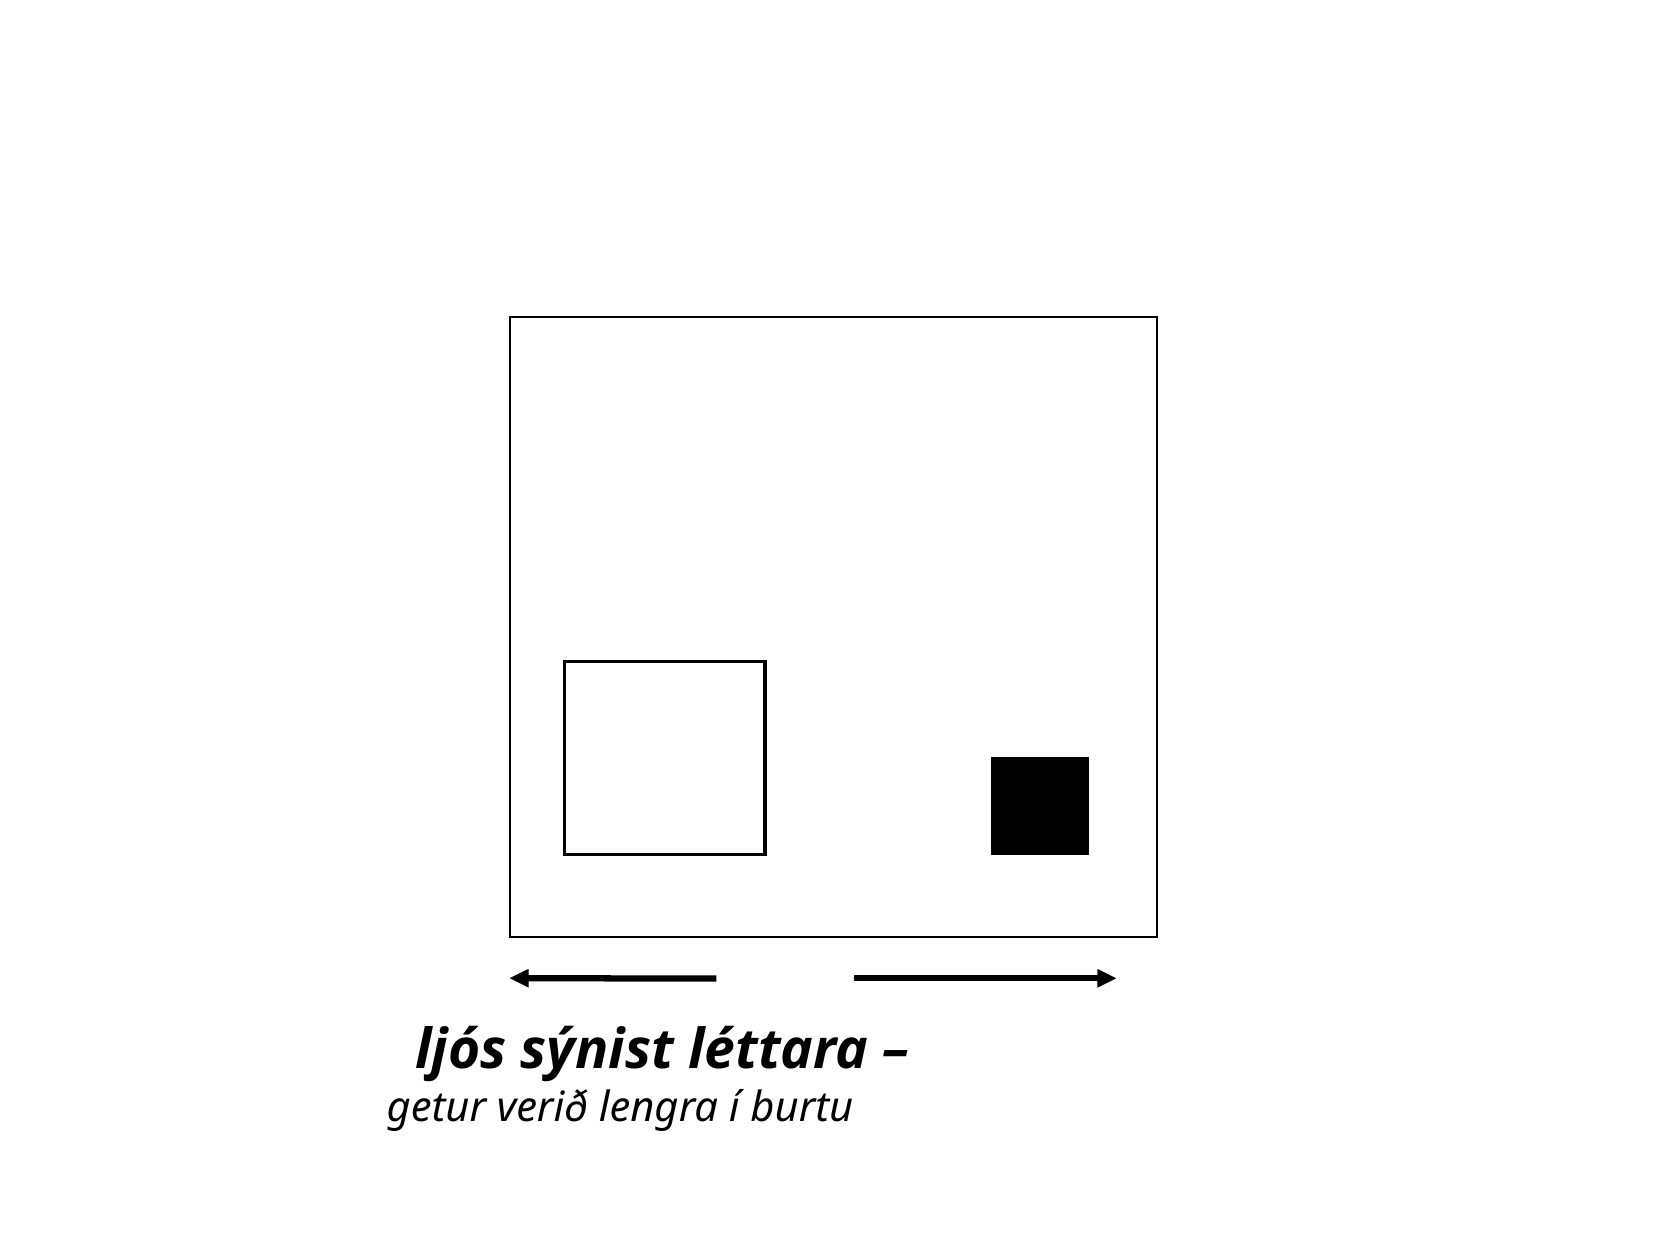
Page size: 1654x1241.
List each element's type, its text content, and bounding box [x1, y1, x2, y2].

text_box [992, 757, 1089, 855]
text_box ljós sýnist léttara – getur verið lengra í burtu [371, 1005, 1227, 1138]
text_box [564, 661, 766, 855]
